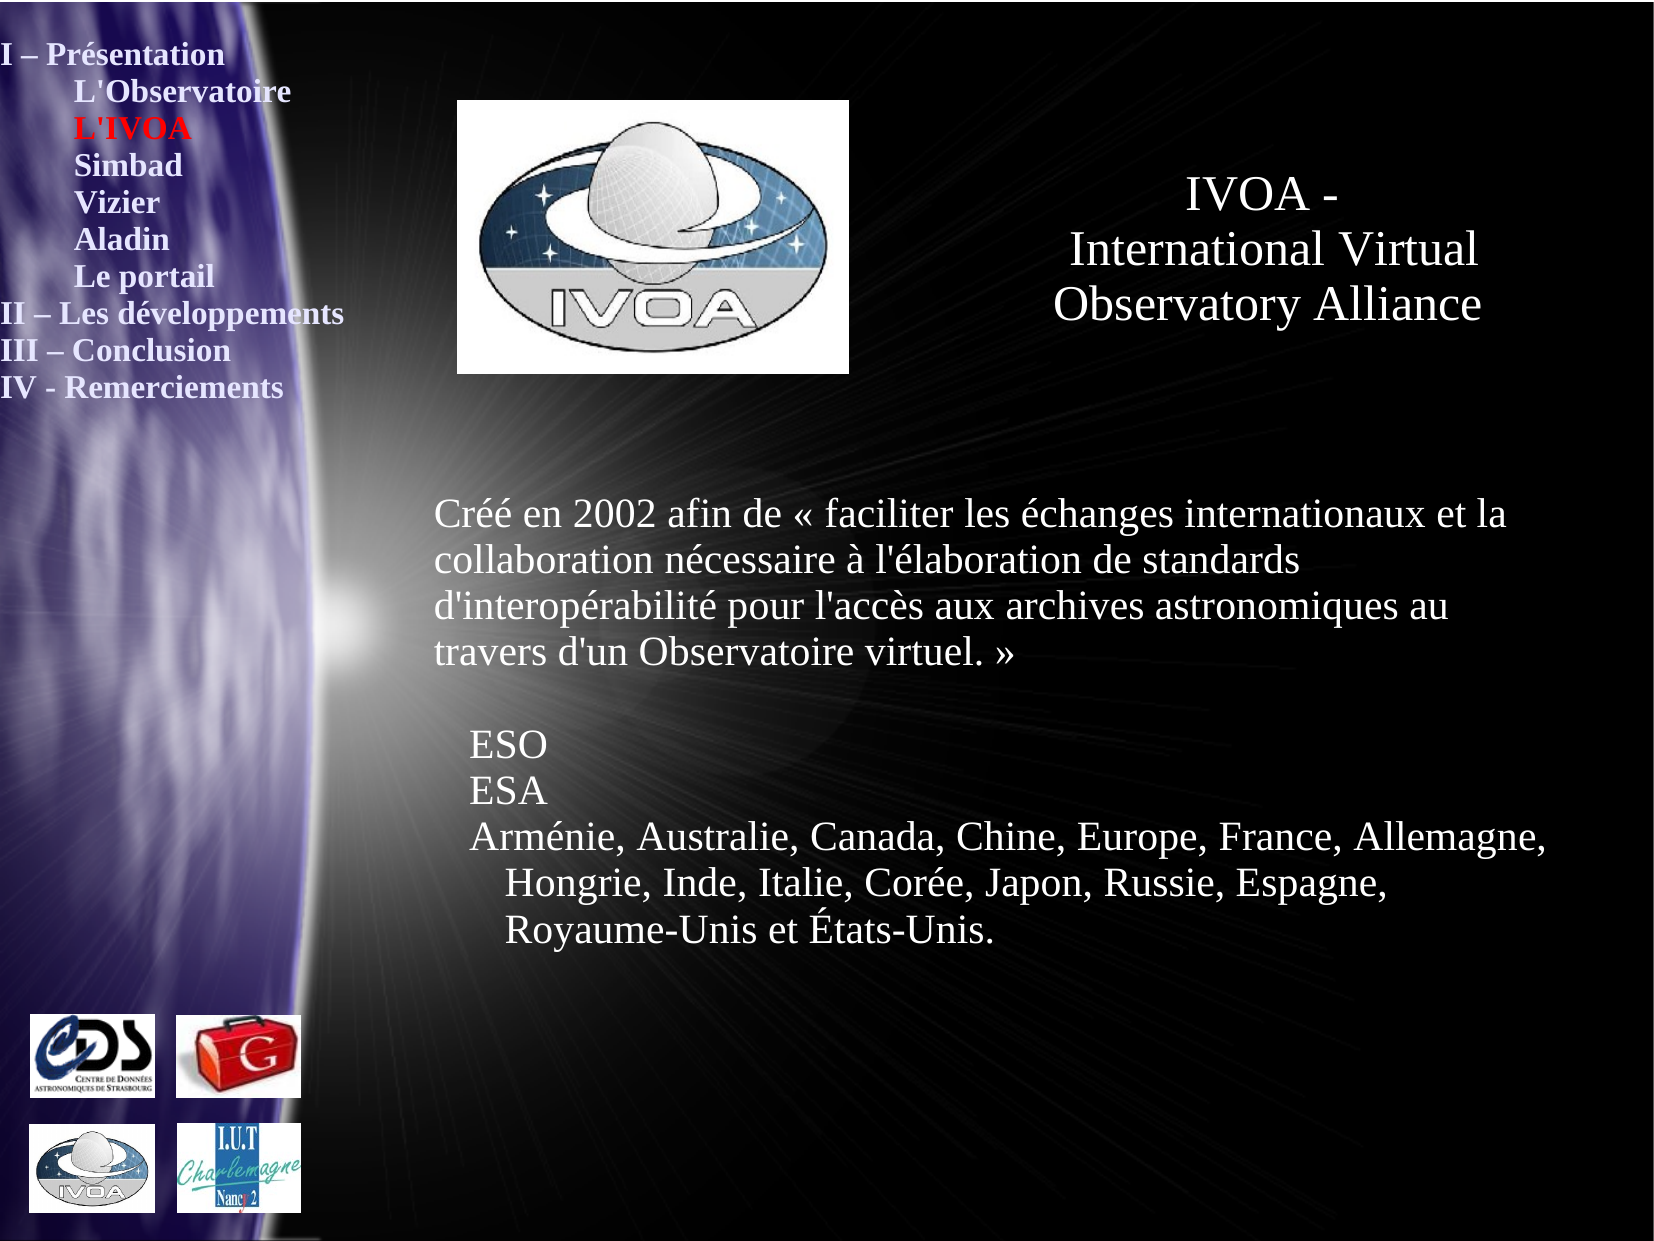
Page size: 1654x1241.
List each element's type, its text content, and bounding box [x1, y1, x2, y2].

text_box Créé en 2002 afin de « faciliter les échanges internationaux et la collaboration nécessaire à l'élaboration de standards d'interopérabilité pour l'accès aux archives astronomiques au travers d'un Observatoire virtuel. » ESO ESA Arménie, Australie, Canada, Chine, Europe, France, Allemagne, Hongrie, Inde, Italie, Corée, Japon, Russie, Espagne, Royaume-Unis et États-Unis. [433, 489, 1572, 995]
text_box IVOA - International Virtual Observatory Alliance [942, 165, 1596, 348]
picture [0, 2, 1654, 1241]
title I – Présentation L'Observatoire L'IVOA Simbad Vizier Aladin Le portail II – Les développements III – Conclusion IV - Remerciements [0, 0, 374, 477]
